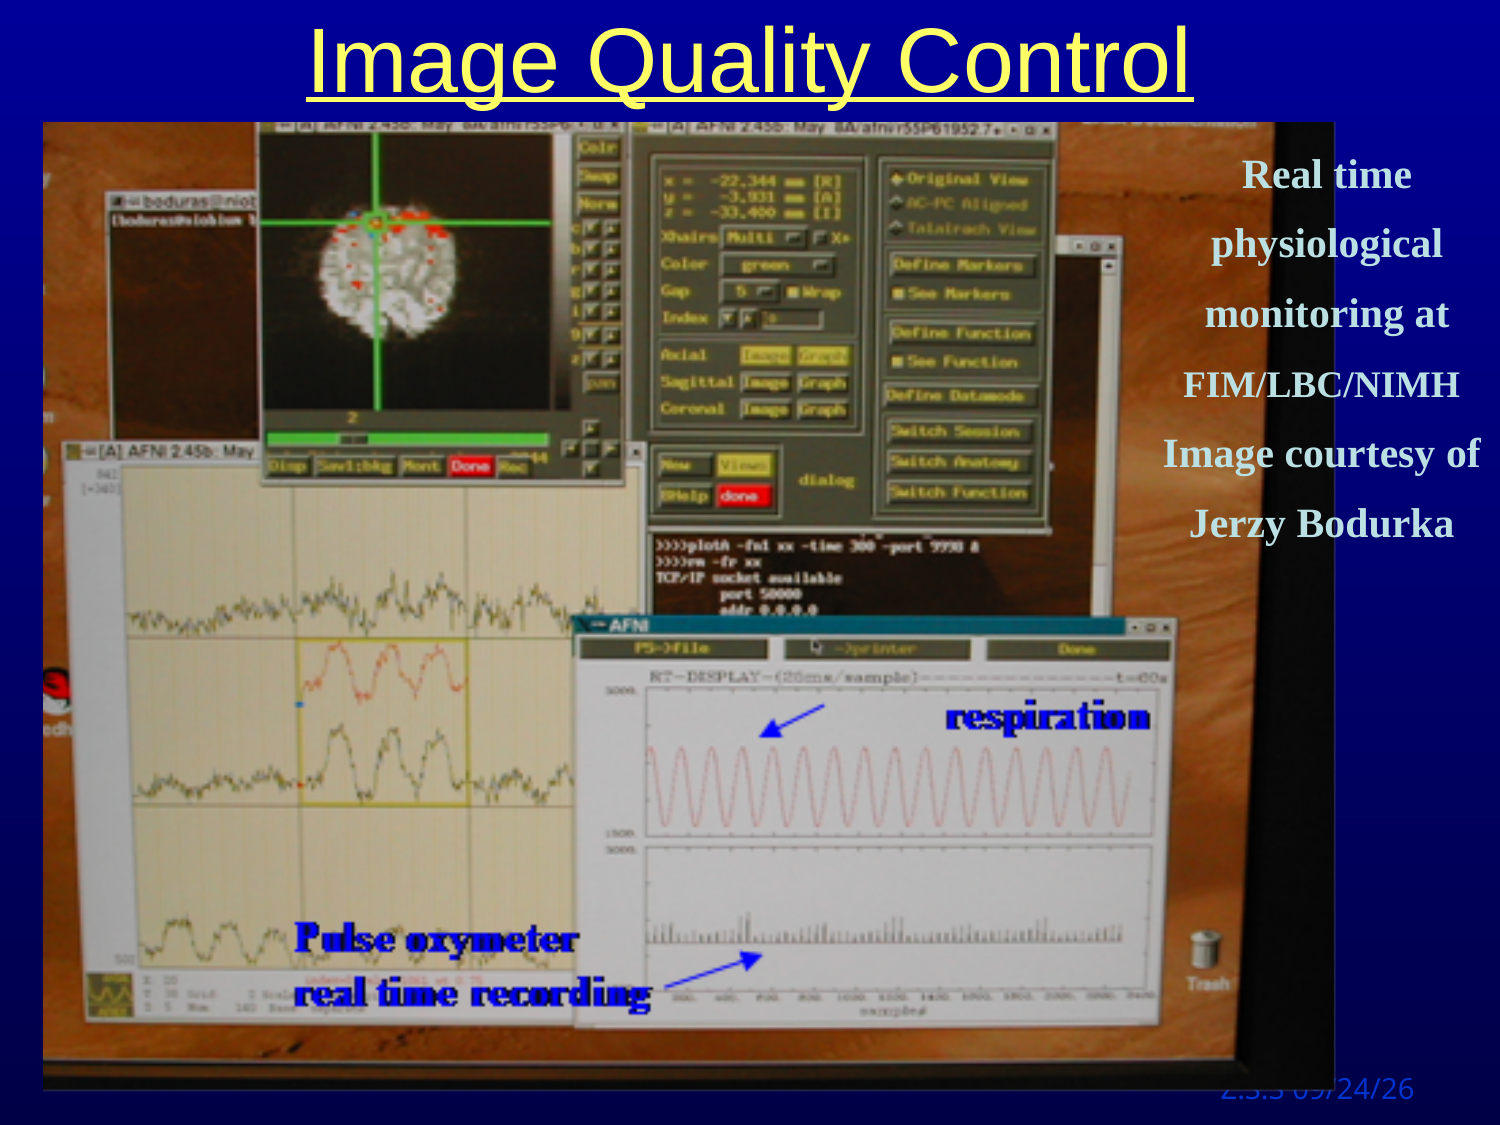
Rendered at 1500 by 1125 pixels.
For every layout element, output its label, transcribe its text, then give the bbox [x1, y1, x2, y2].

picture [43, 122, 1341, 1094]
title Image Quality Control [75, 0, 1426, 122]
text_box Real time physiological monitoring at FIM/LBC/NIMH Image courtesy of Jerzy Bodurka [1139, 118, 1500, 555]
